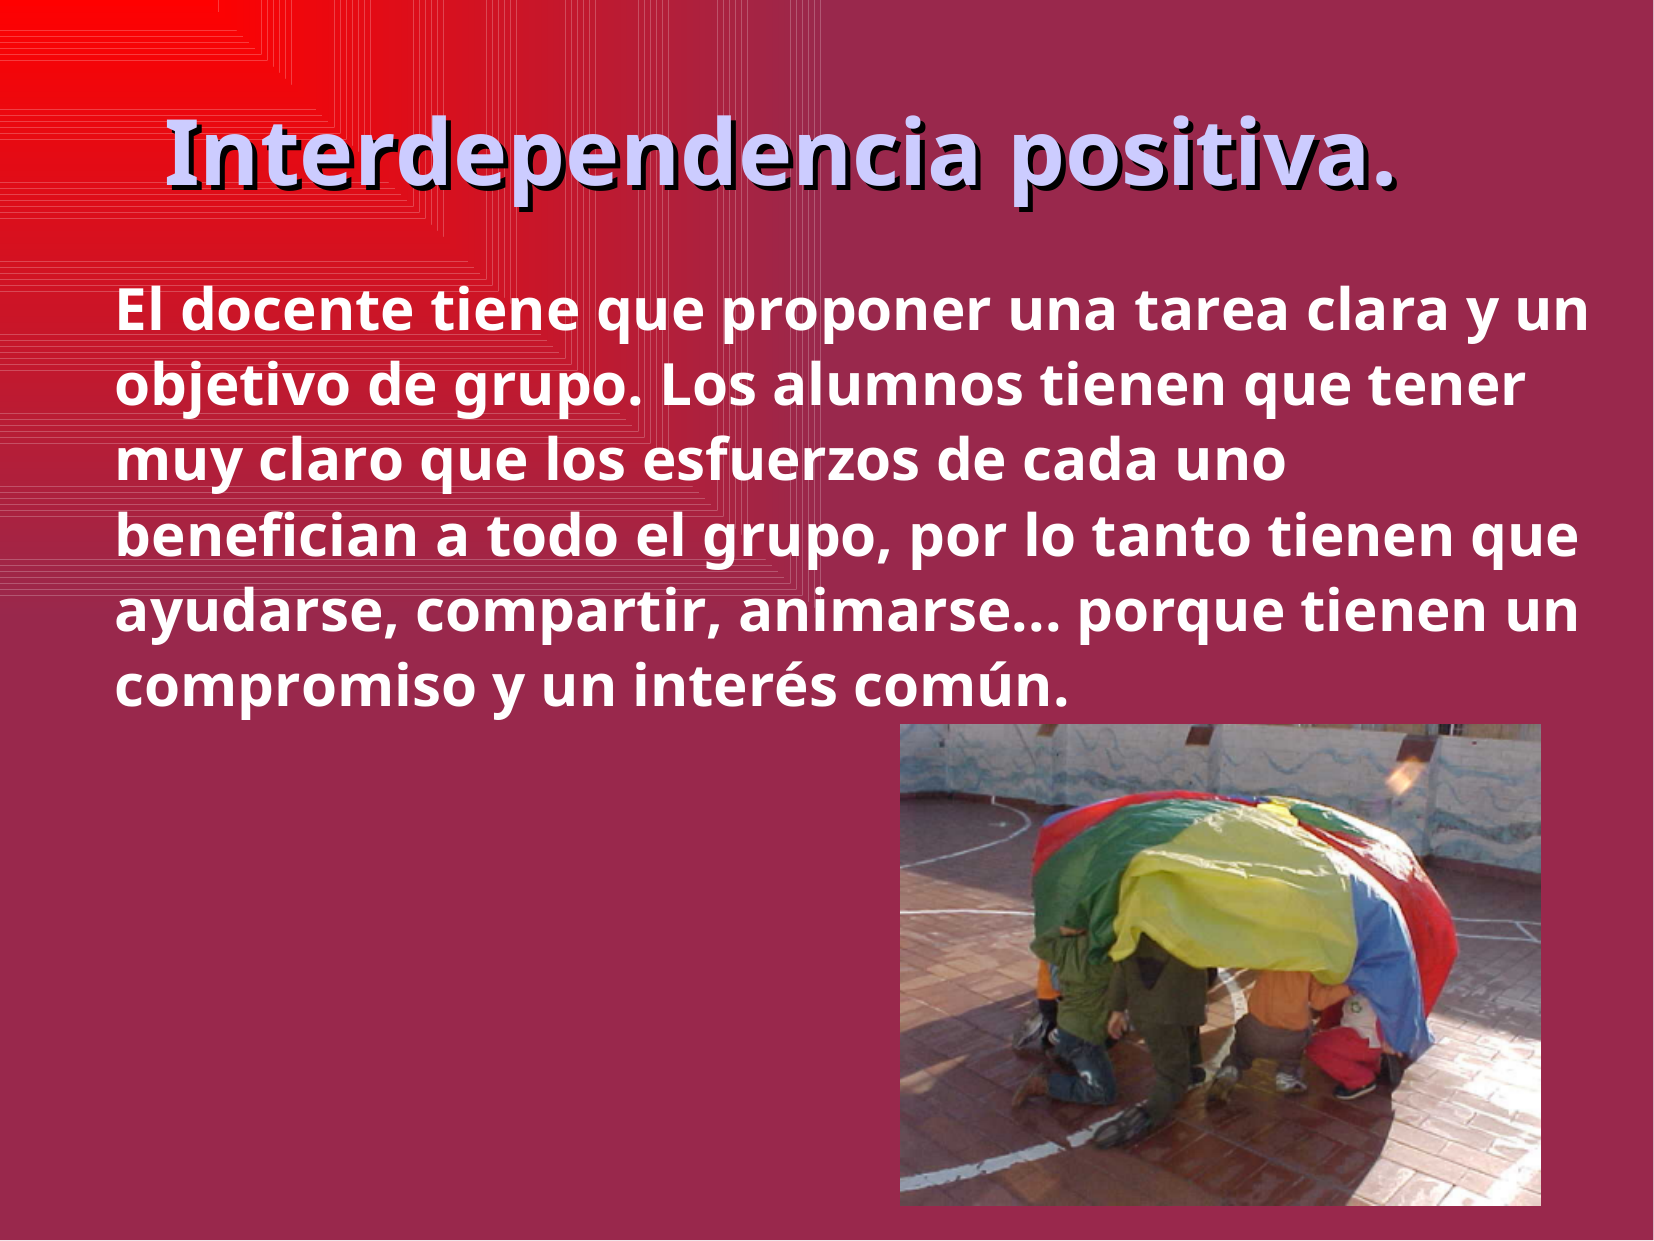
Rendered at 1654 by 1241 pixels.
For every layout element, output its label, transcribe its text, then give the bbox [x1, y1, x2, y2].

text_box Interdependencia positiva. [164, 87, 1398, 220]
title El docente tiene que proponer una tarea clara y un objetivo de grupo. Los alumnos tienen que tener muy claro que los esfuerzos de cada uno benefician a todo el grupo, por lo tanto tienen que ayudarse, compartir, animarse... porque tienen un compromiso y un interés común. [99, 262, 1613, 810]
picture [900, 724, 1541, 1206]
